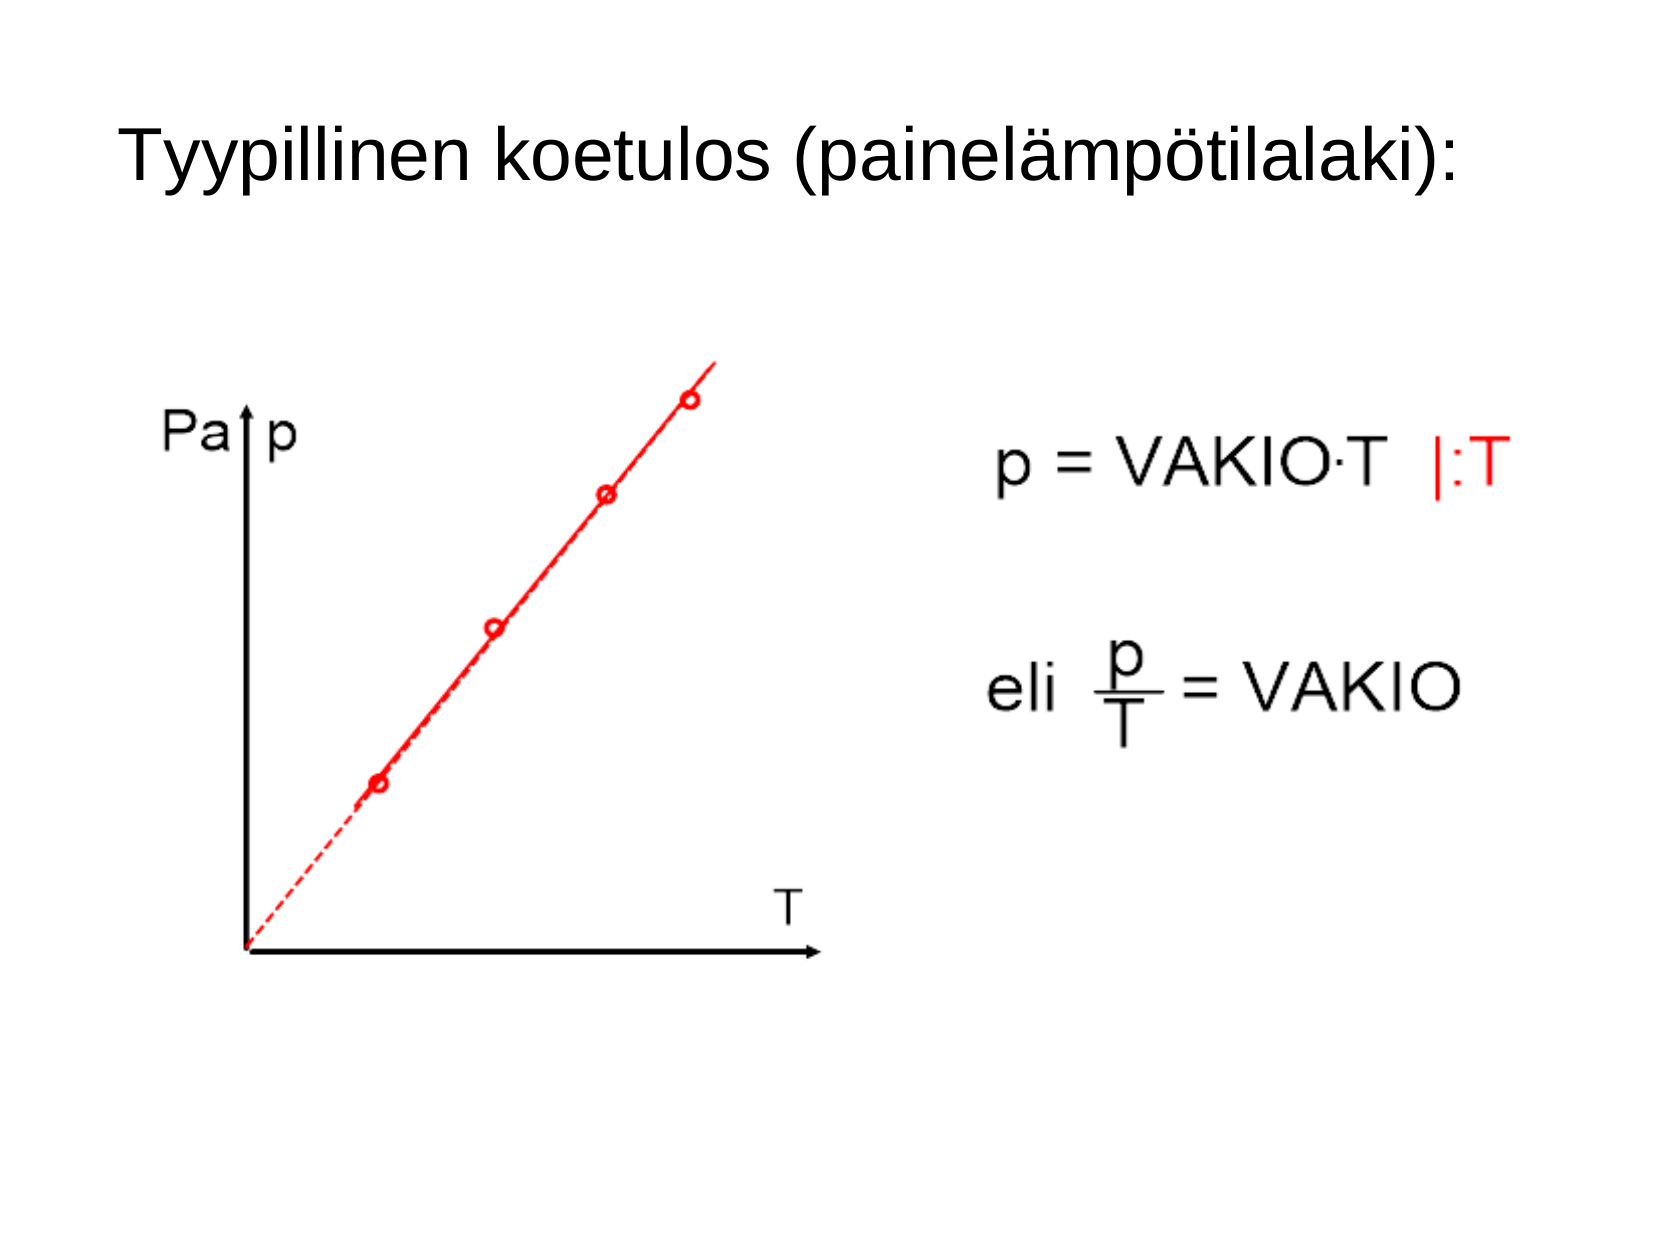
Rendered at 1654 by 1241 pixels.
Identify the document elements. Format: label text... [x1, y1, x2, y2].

picture [84, 254, 1571, 1028]
text_box Tyypillinen koetulos (painelämpötilalaki): [103, 106, 1477, 205]
